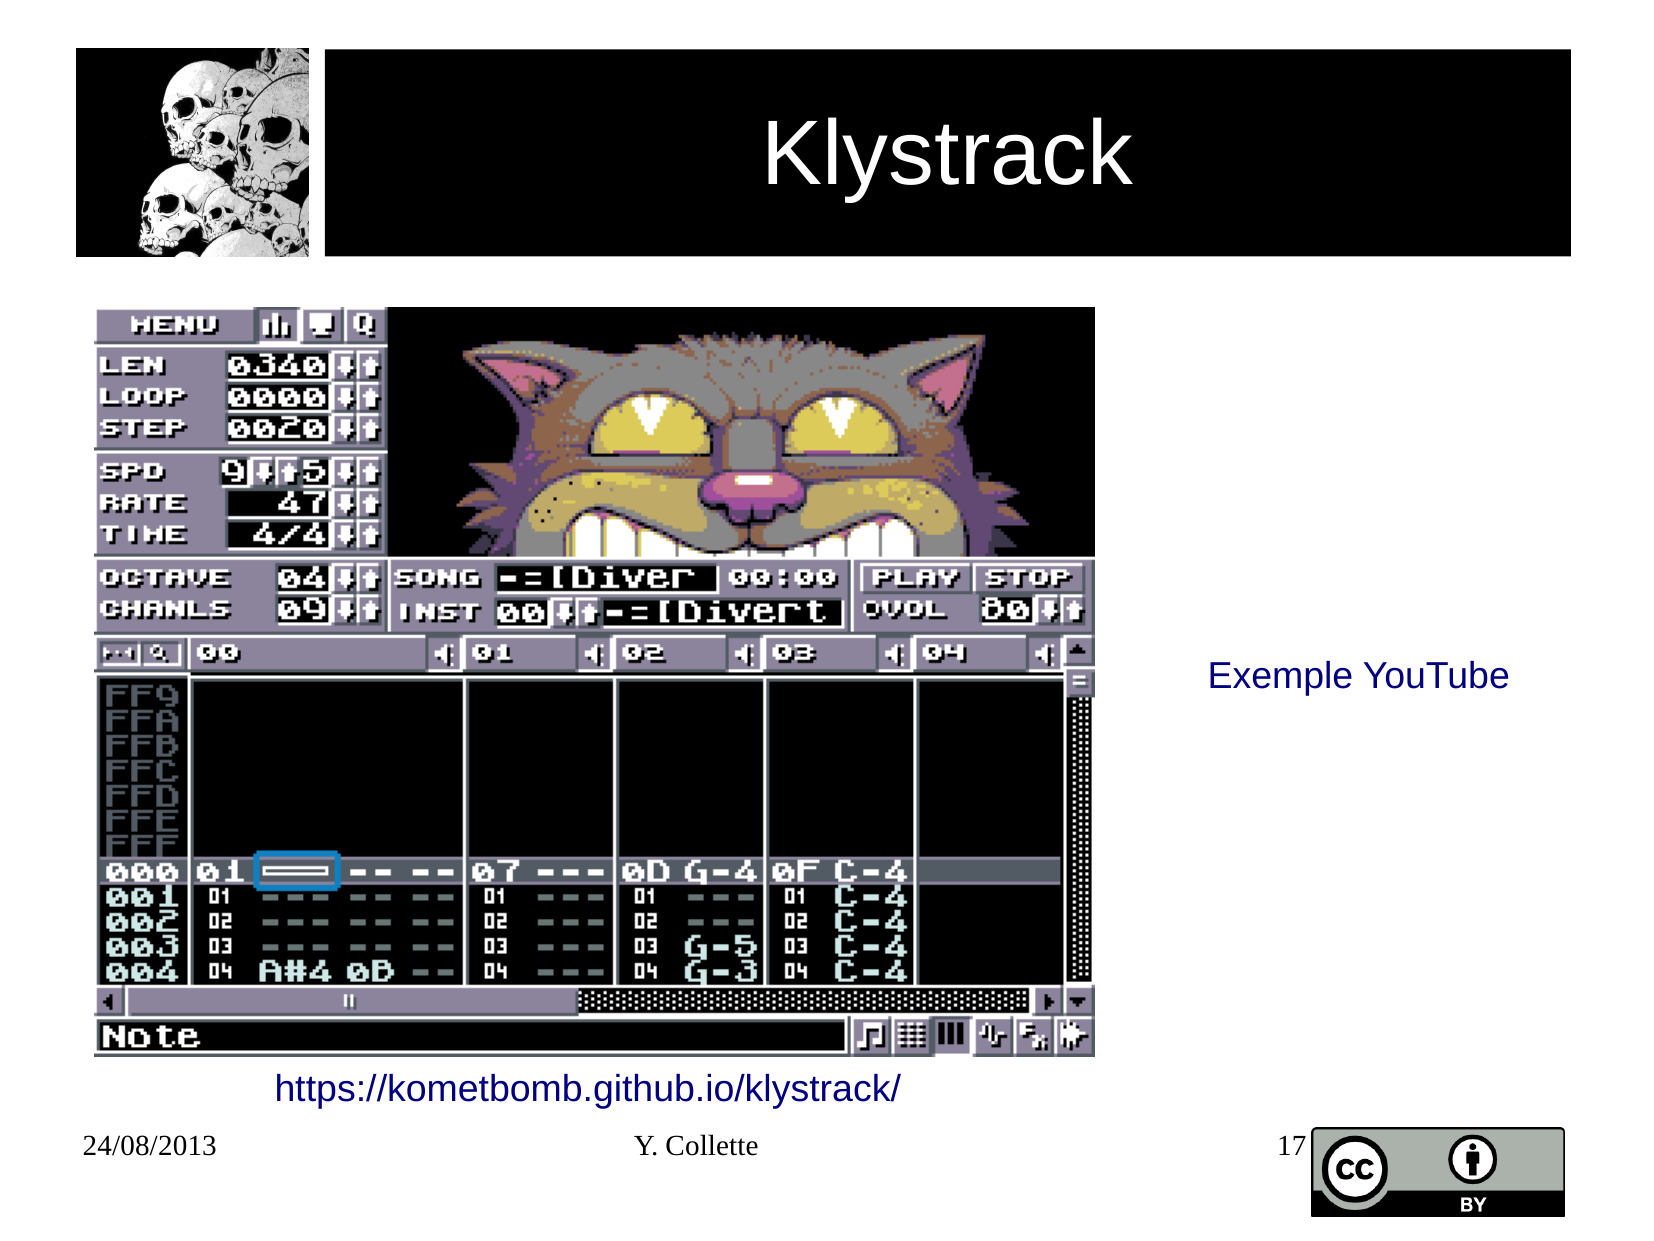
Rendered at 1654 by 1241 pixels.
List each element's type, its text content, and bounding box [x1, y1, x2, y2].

picture [1311, 1127, 1565, 1217]
text_box Exemple YouTube [1192, 646, 1536, 704]
text_box https://kometbomb.github.io/klystrack/ [259, 1060, 917, 1117]
title Klystrack [324, 49, 1571, 257]
picture [94, 307, 1095, 1058]
picture [76, 48, 309, 257]
